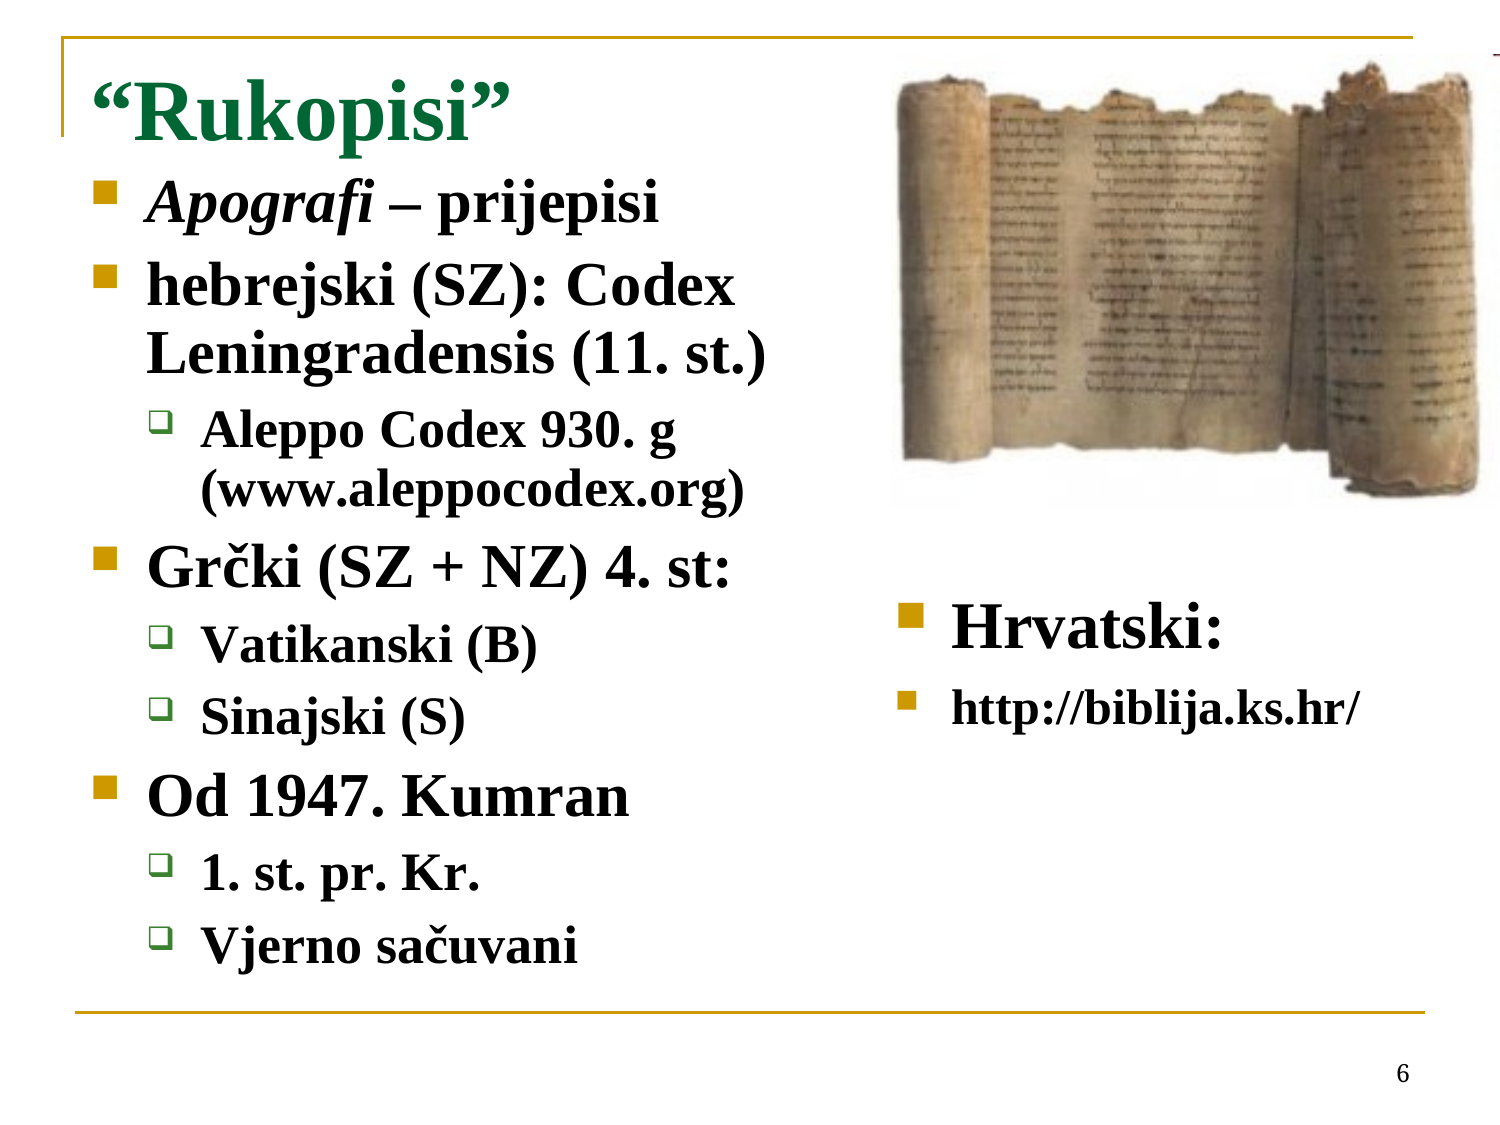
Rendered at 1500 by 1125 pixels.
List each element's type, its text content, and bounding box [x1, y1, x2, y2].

text_box Hrvatski: http://biblija.ks.hr/ [879, 574, 1426, 1006]
text_box <number> [1074, 1024, 1426, 1100]
text_box Apografi – prijepisi hebrejski (SZ): Codex Leningradensis (11. st.) Aleppo Codex 930. g (www.aleppocodex.org) Grčki (SZ + NZ) 4. st: Vatikanski (B) Sinajski (S) Od 1947. Kumran 1. st. pr. Kr. Vjerno sačuvani [75, 160, 904, 1006]
picture [891, 54, 1500, 509]
text_box “Rukopisi” [75, 45, 1426, 160]
